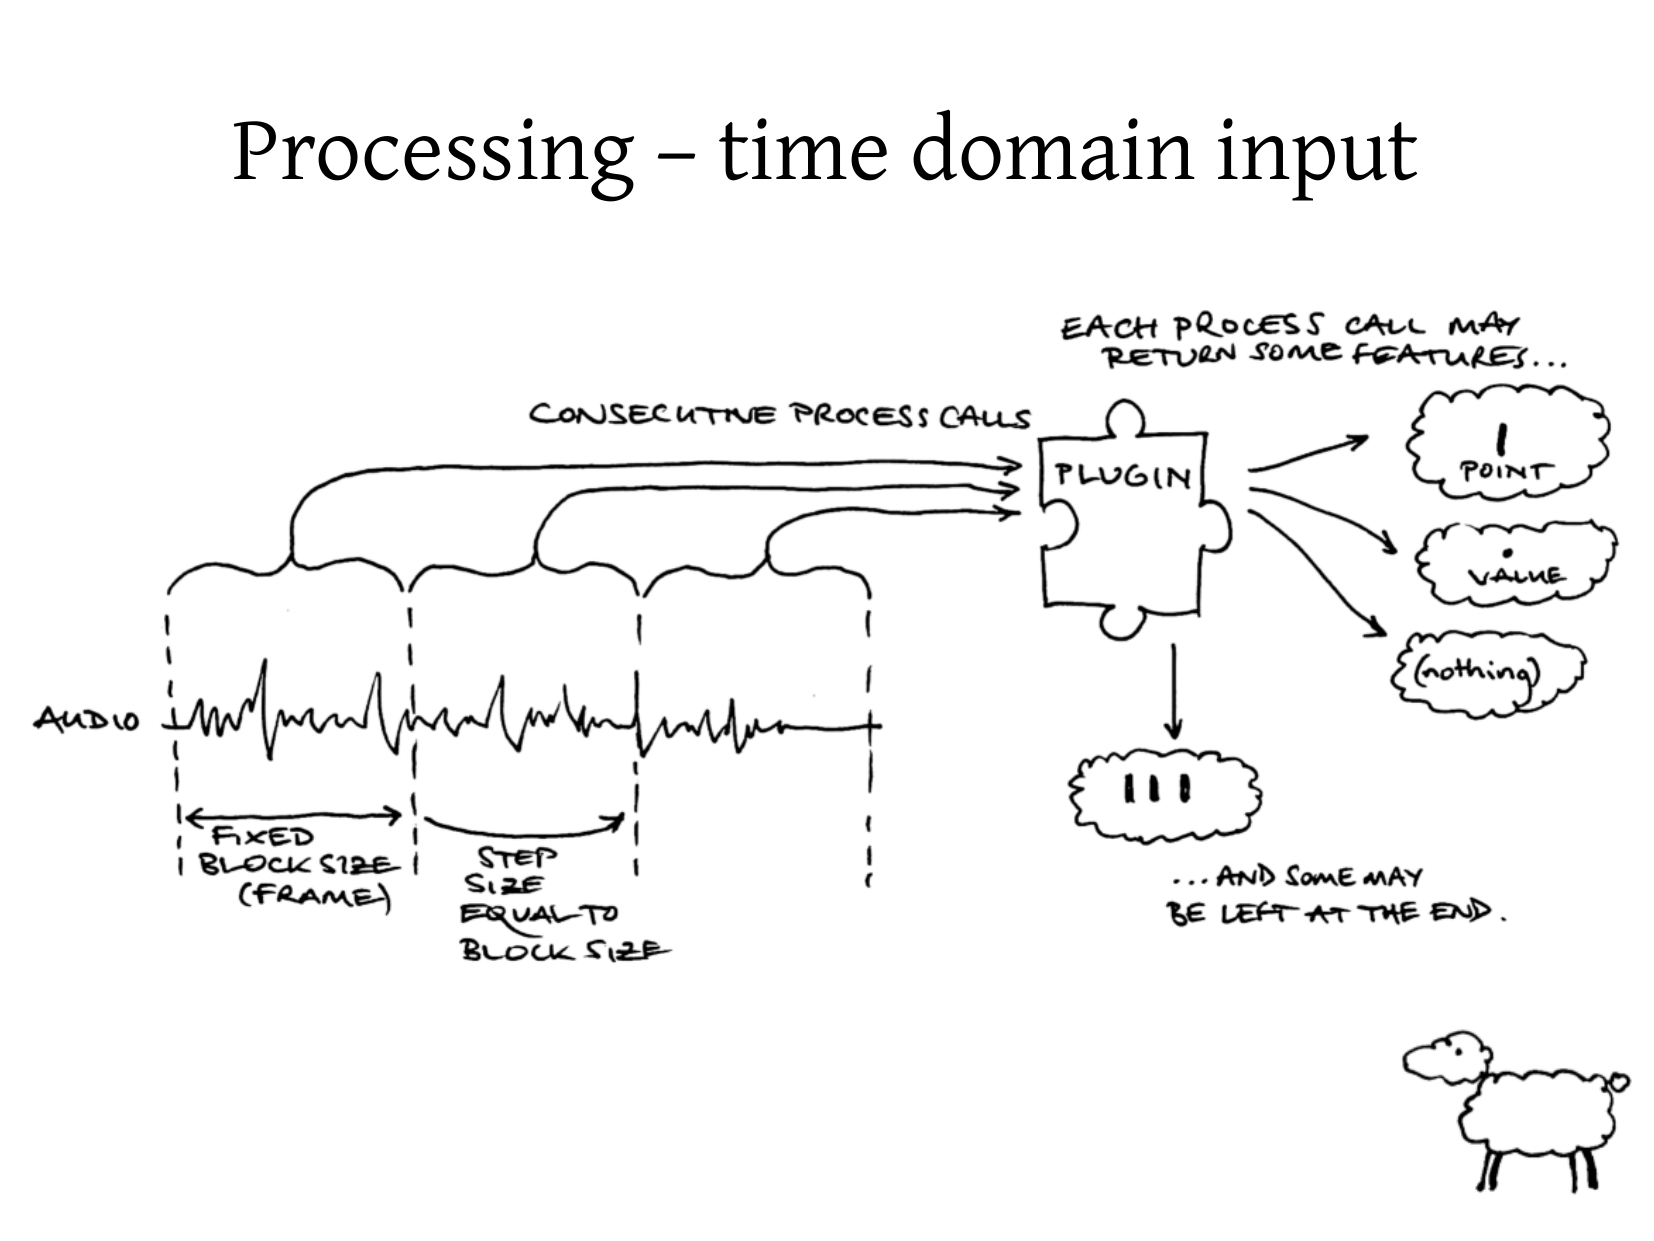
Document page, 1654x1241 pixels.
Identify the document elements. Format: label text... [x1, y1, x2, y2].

picture [1387, 1009, 1654, 1211]
subtitle [82, 975, 1565, 1102]
title Processing – time domain input [82, 49, 1571, 257]
picture [29, 295, 1625, 975]
